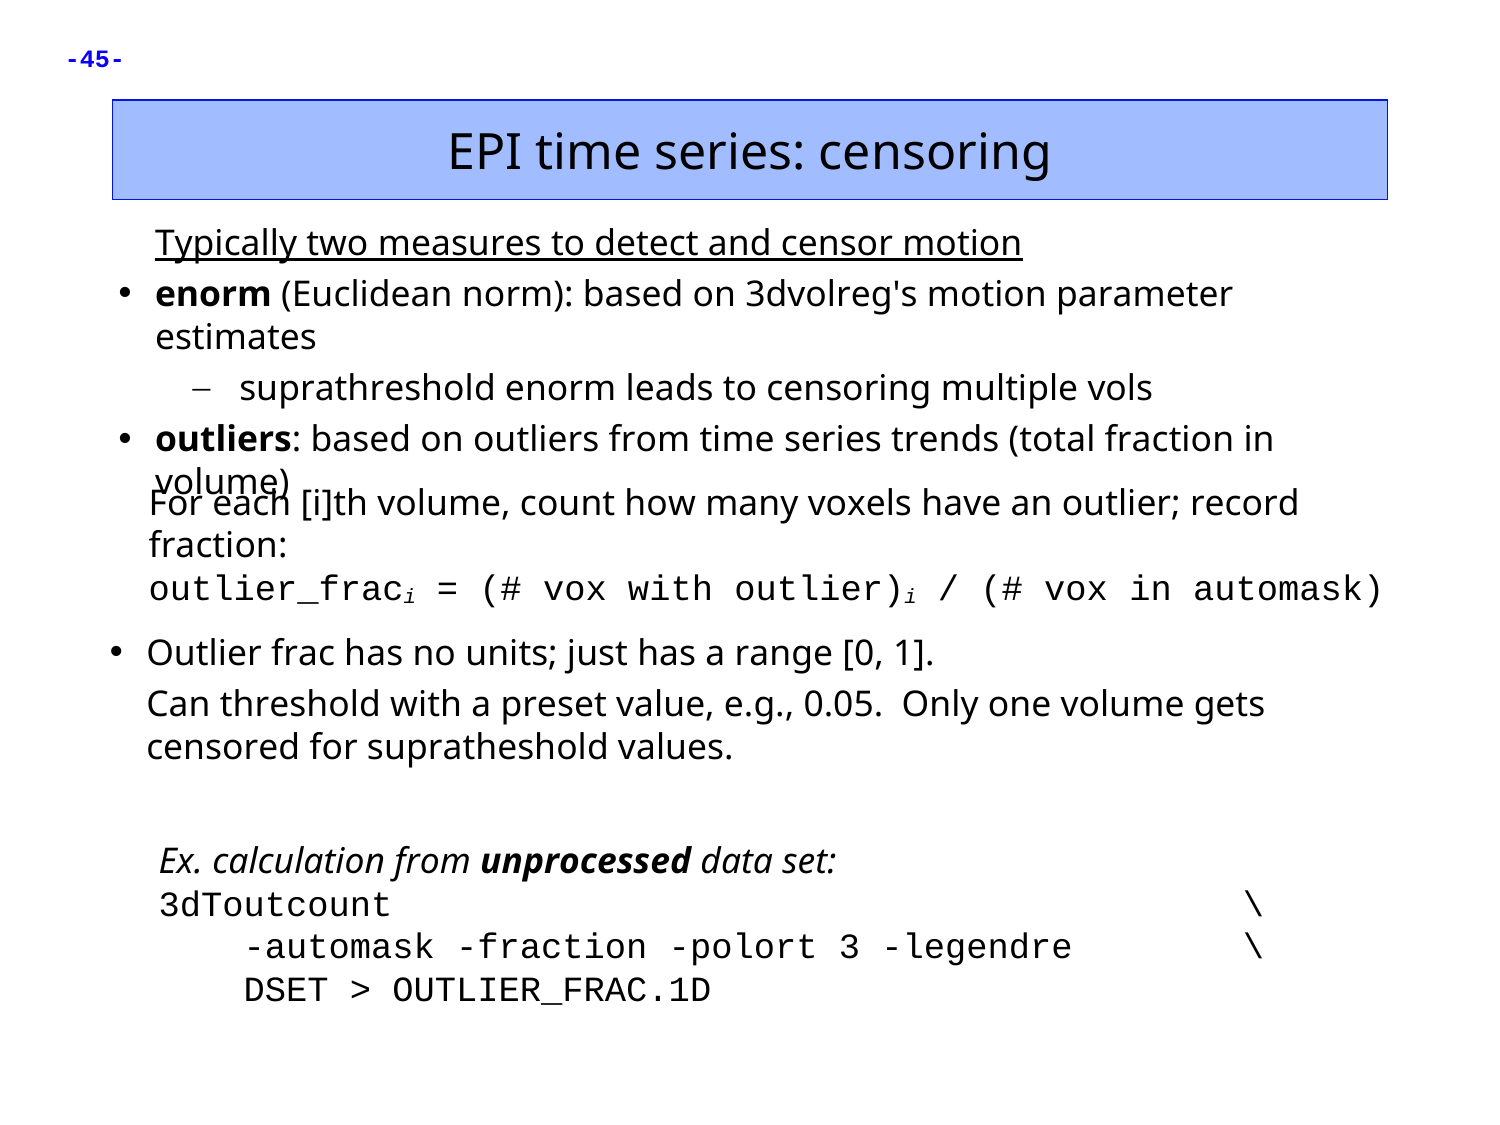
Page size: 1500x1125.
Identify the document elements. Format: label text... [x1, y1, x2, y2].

text_box EPI time series: censoring [112, 99, 1388, 200]
text_box For each [i]th volume, count how many voxels have an outlier; record fraction: outlier_fraci = (# vox with outlier)i / (# vox in automask) [133, 472, 1442, 584]
text_box Ex. calculation from unprocessed data set: 3dToutcount \ -automask -fraction -polort 3 -legendre \ DSET > OUTLIER_FRAC.1D [143, 830, 1306, 1064]
text_box Outlier frac has no units; just has a range [0, 1]. Can threshold with a preset value, e.g., 0.05. Only one volume gets censored for supratheshold values. [94, 622, 1420, 774]
text_box Typically two measures to detect and censor motion enorm (Euclidean norm): based on 3dvolreg's motion parameter estimates suprathreshold enorm leads to censoring multiple vols outliers: based on outliers from time series trends (total fraction in volume) [102, 212, 1396, 316]
